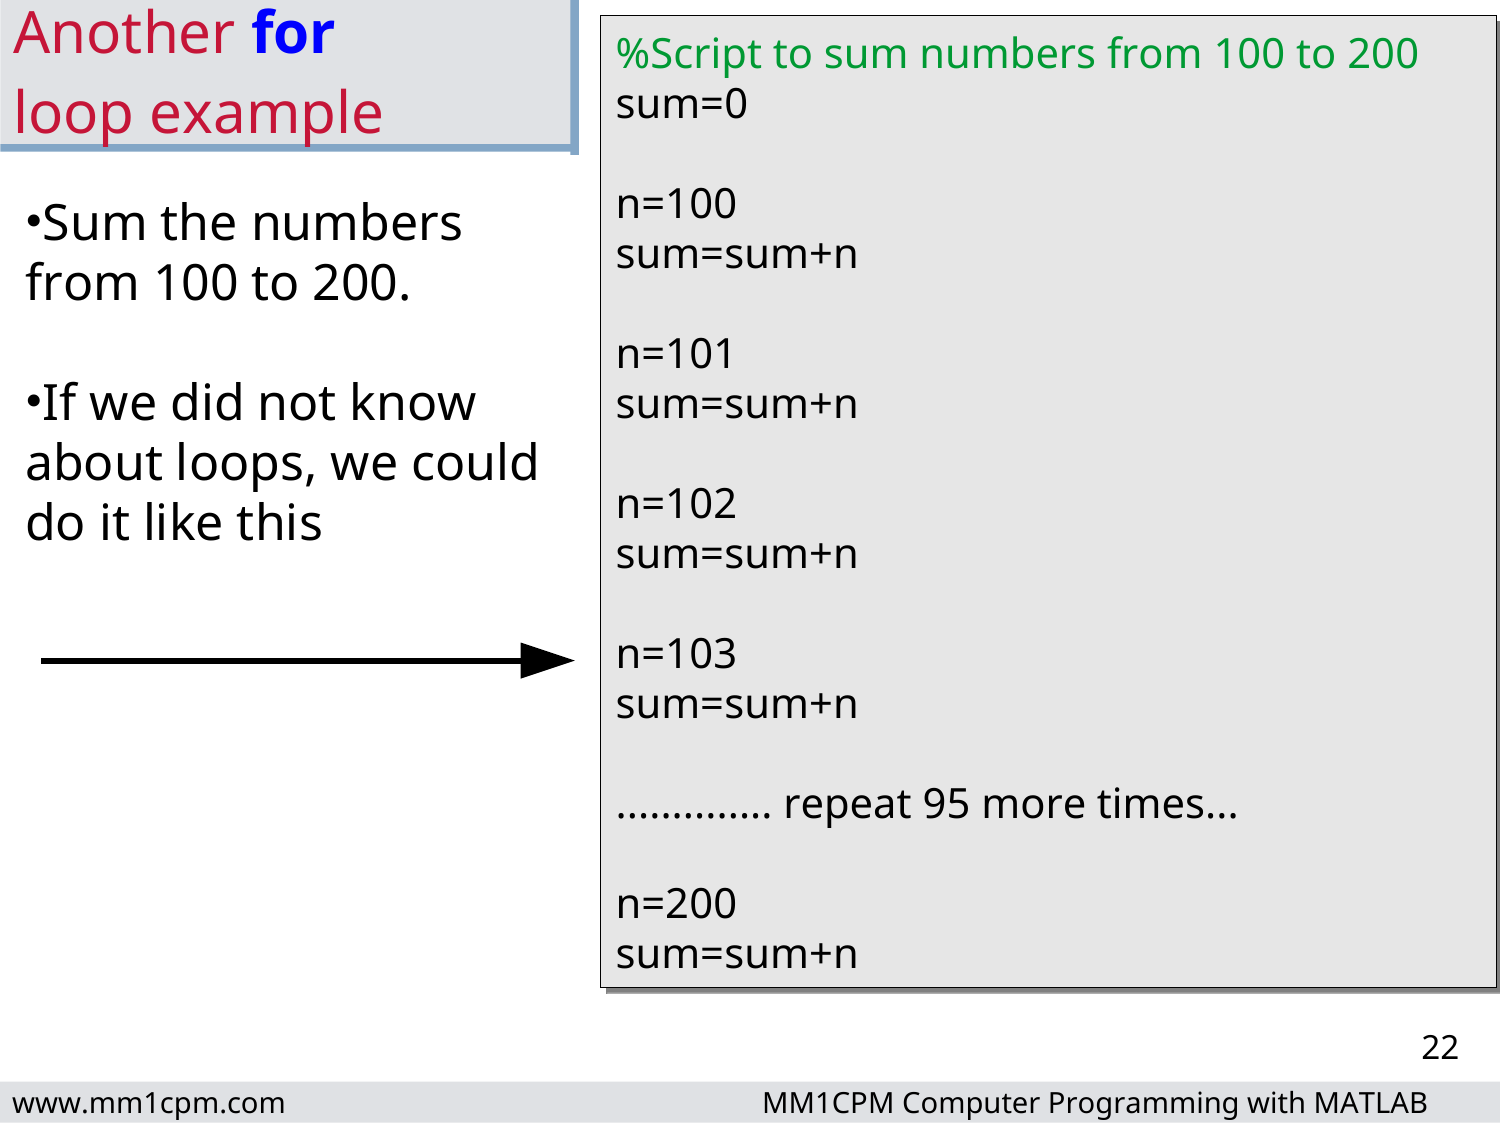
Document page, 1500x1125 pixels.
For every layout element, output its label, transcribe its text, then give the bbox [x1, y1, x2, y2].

text_box <number> [1406, 1018, 1500, 1089]
text_box %Script to sum numbers from 100 to 200 sum=0 n=100 sum=sum+n n=101 sum=sum+n n=102 sum=sum+n n=103 sum=sum+n .............. repeat 95 more times... n=200 sum=sum+n [600, 15, 1497, 988]
text_box [570, 0, 1500, 186]
text_box Sum the numbers from 100 to 200. If we did not know about loops, we could do it like this [10, 183, 584, 619]
title Another for loop example [0, 0, 509, 147]
